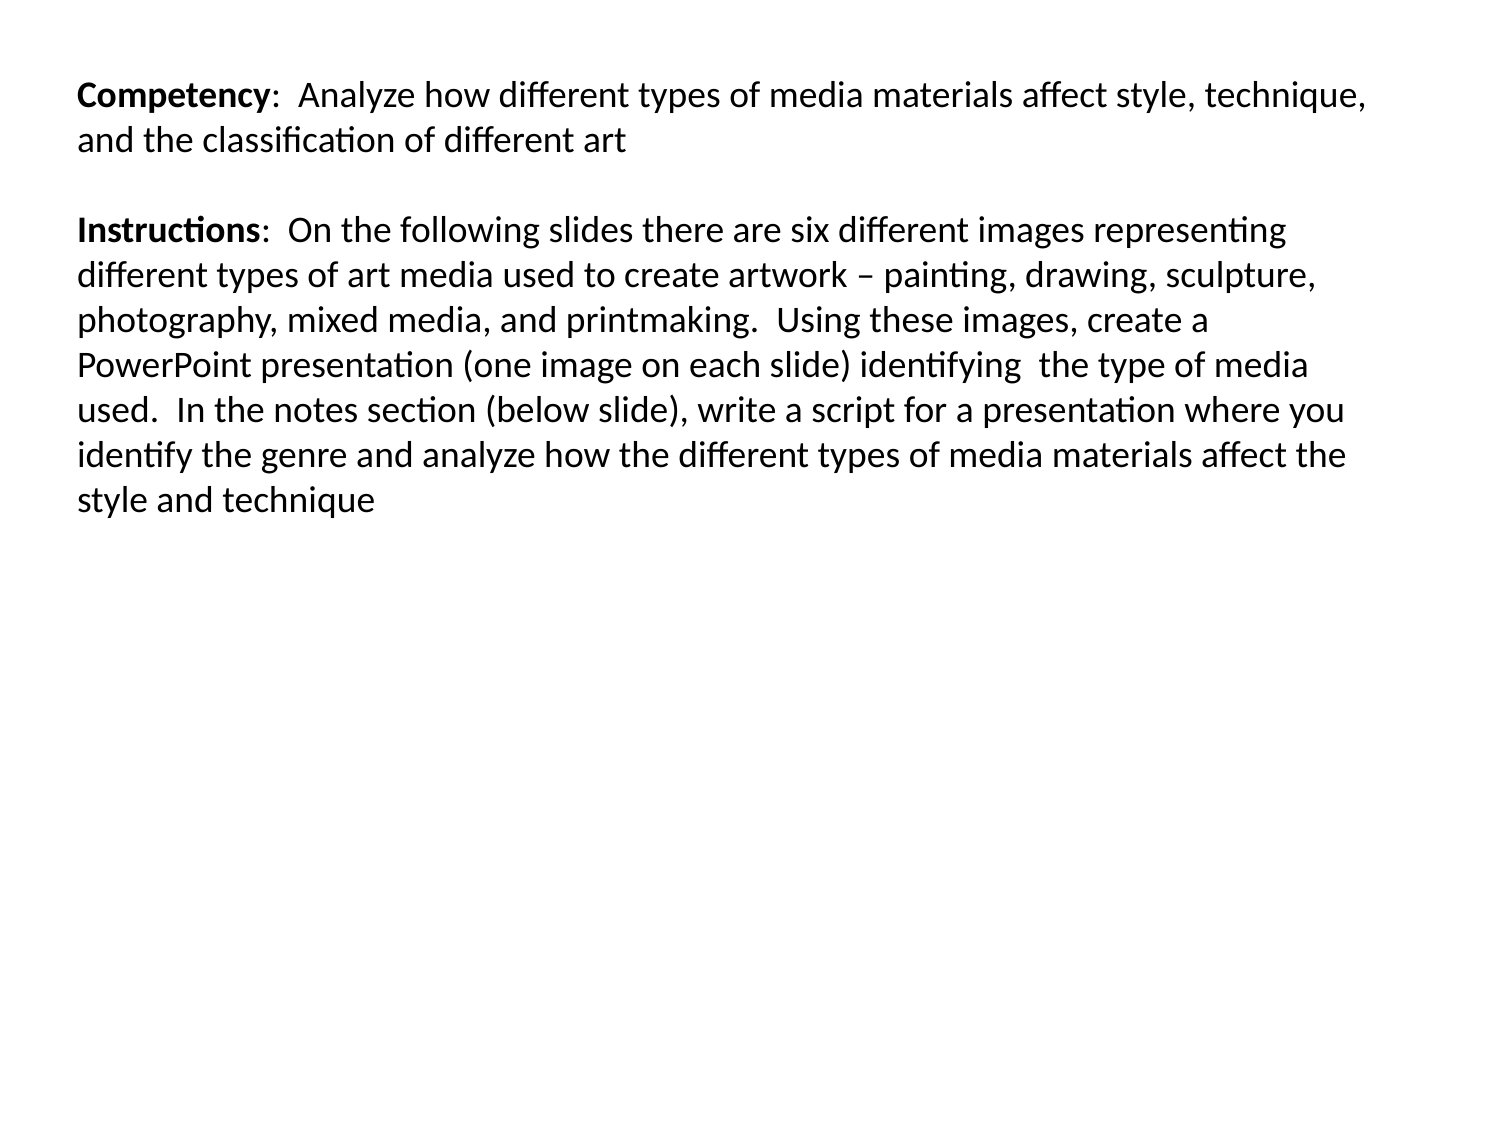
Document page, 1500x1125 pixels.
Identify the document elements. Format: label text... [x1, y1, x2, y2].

text_box Competency: Analyze how different types of media materials affect style, technique, and the classification of different art Instructions: On the following slides there are six different images representing different types of art media used to create artwork – painting, drawing, sculpture, photography, mixed media, and printmaking. Using these images, create a PowerPoint presentation (one image on each slide) identifying the type of media used. In the notes section (below slide), write a script for a presentation where you identify the genre and analyze how the different types of media materials affect the style and technique [62, 62, 1400, 573]
